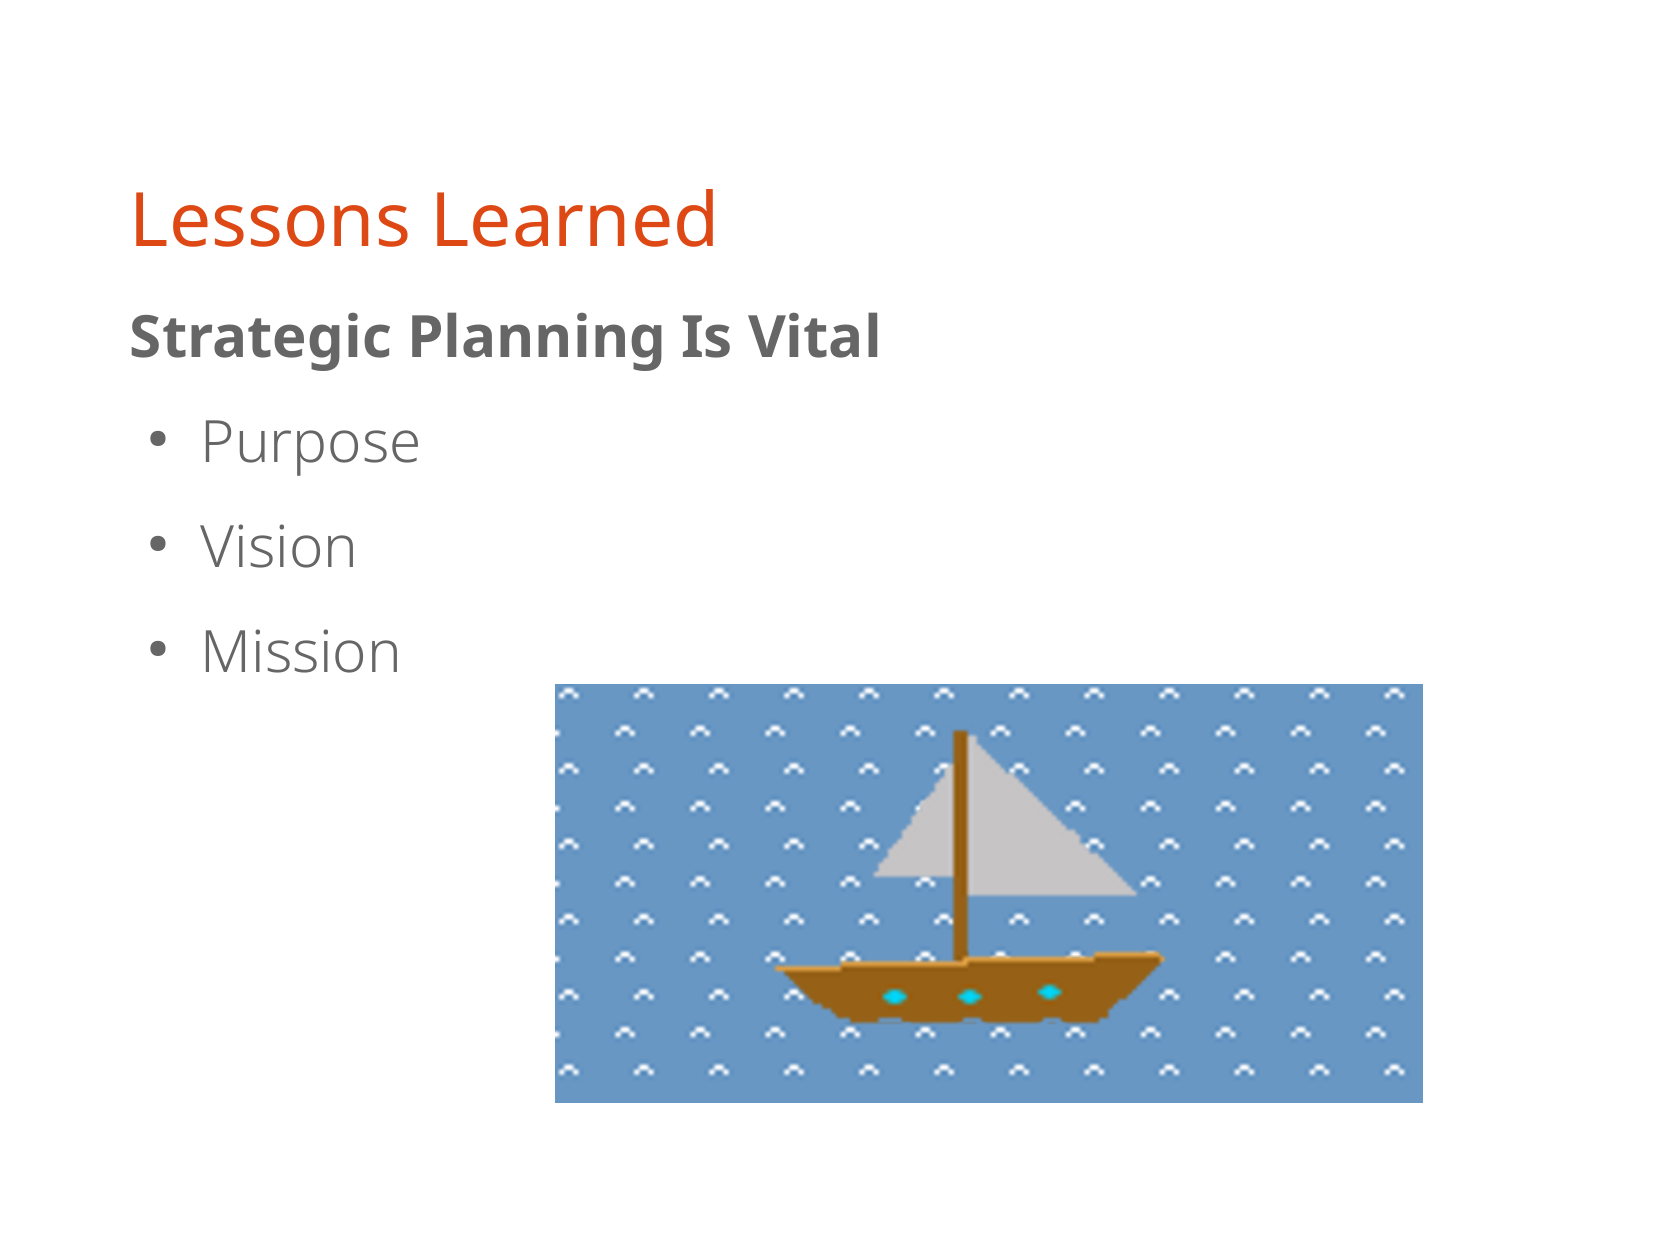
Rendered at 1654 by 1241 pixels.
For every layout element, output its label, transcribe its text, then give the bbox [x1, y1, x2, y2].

picture [555, 684, 1423, 1103]
list Strategic Planning Is Vital Purpose Vision Mission [129, 295, 1518, 1010]
title Lessons Learned [129, 153, 1518, 281]
